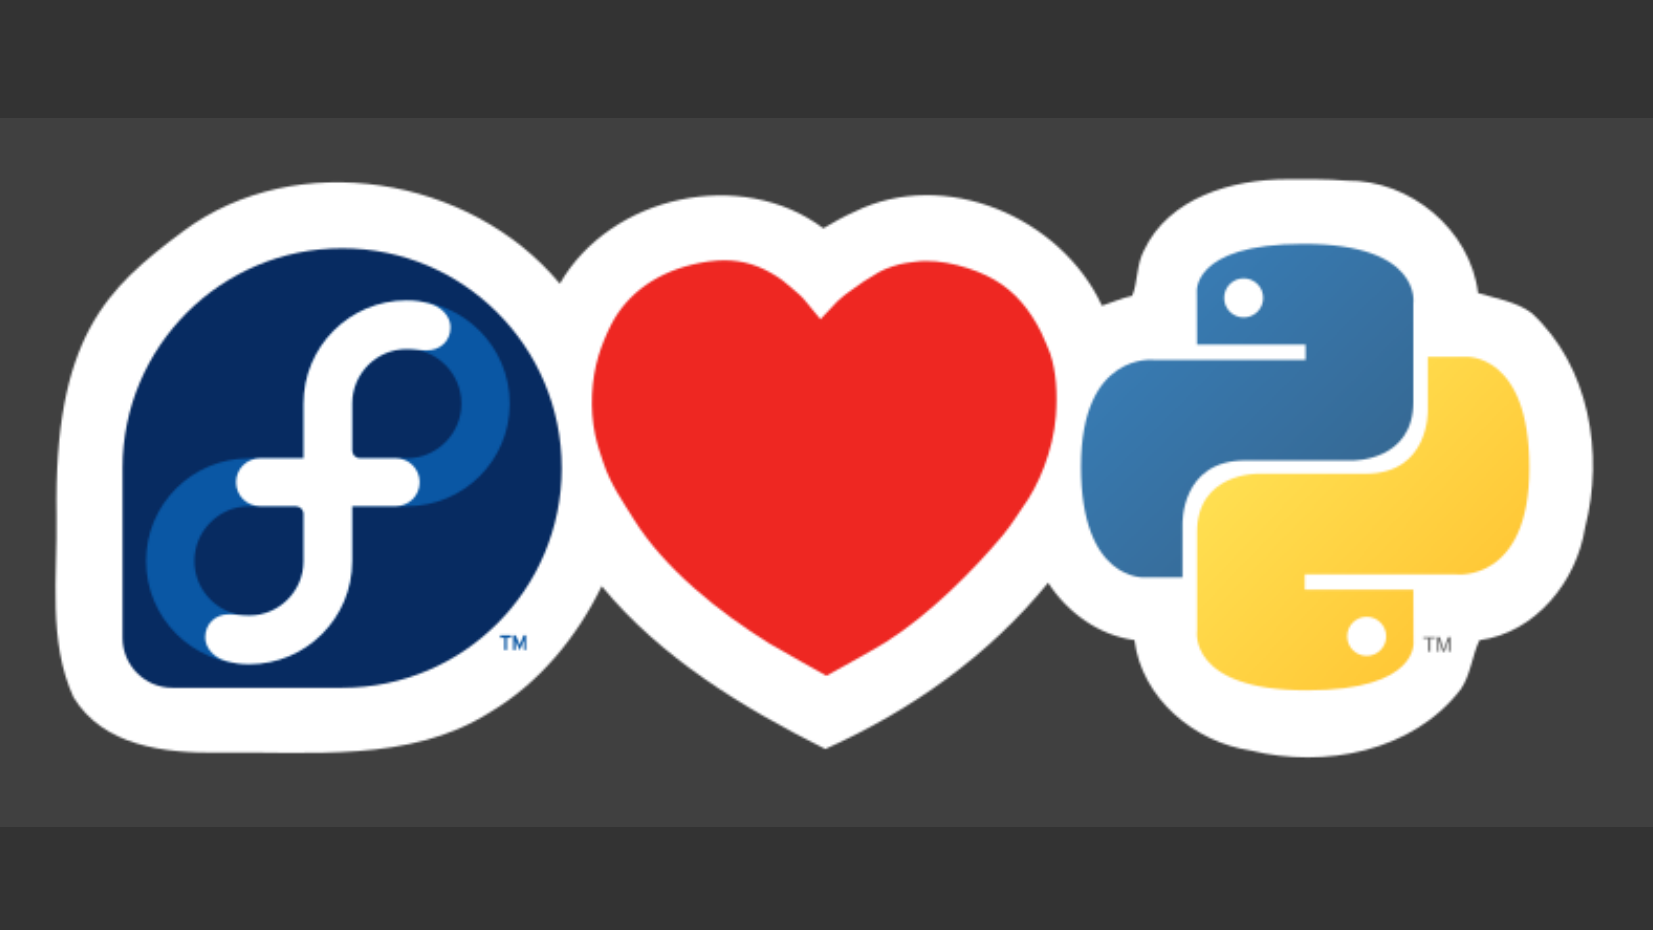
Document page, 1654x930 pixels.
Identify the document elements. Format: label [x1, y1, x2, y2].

picture [0, 118, 1653, 827]
